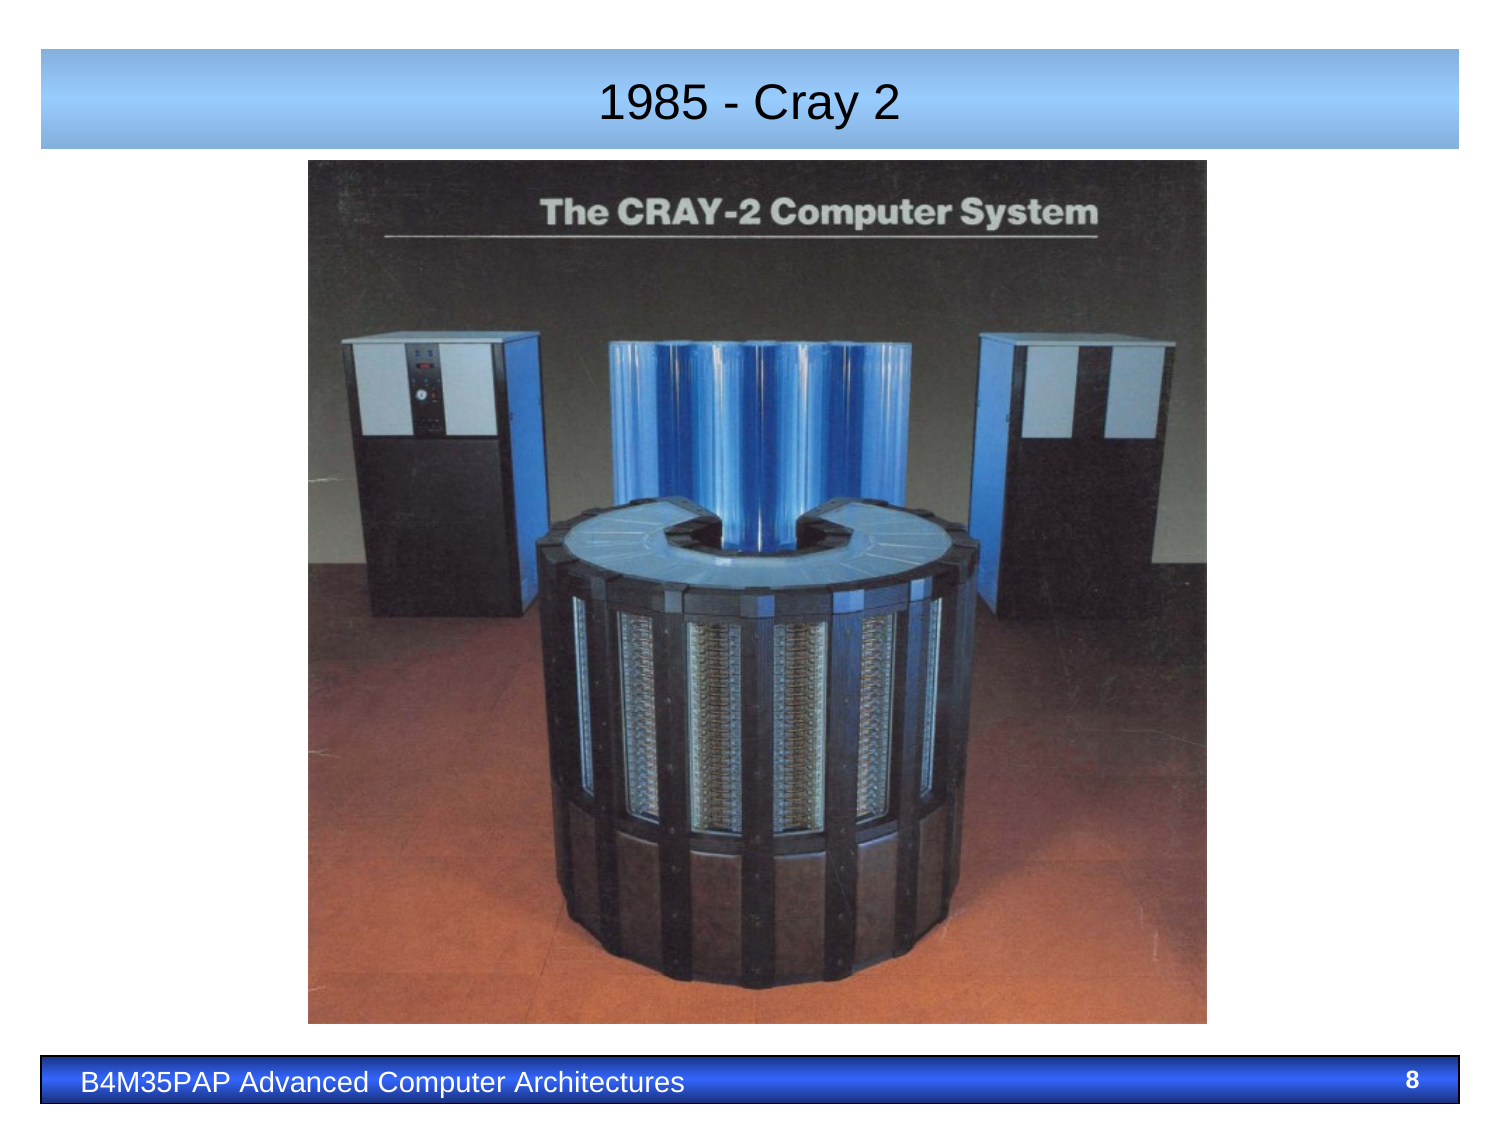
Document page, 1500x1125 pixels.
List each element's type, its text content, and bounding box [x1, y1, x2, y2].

title 1985 - Cray 2 [41, 49, 1459, 149]
picture [308, 160, 1207, 1024]
